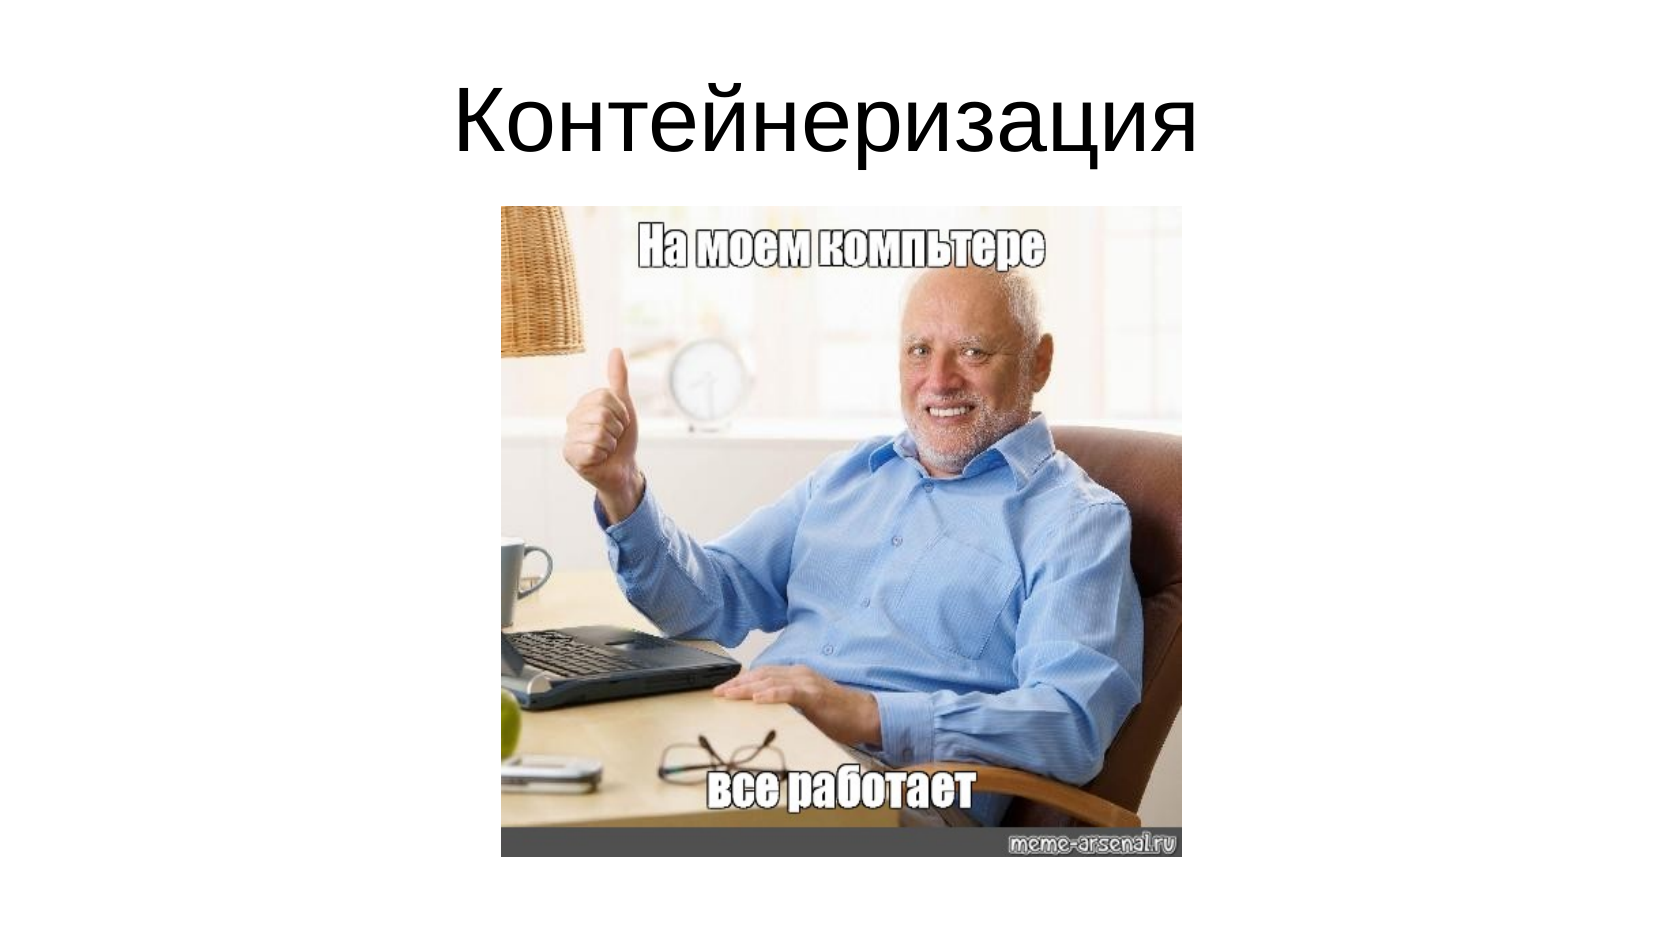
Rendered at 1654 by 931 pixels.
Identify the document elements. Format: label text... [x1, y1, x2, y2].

title Контейнеризация [82, 12, 1571, 218]
picture [501, 206, 1182, 857]
